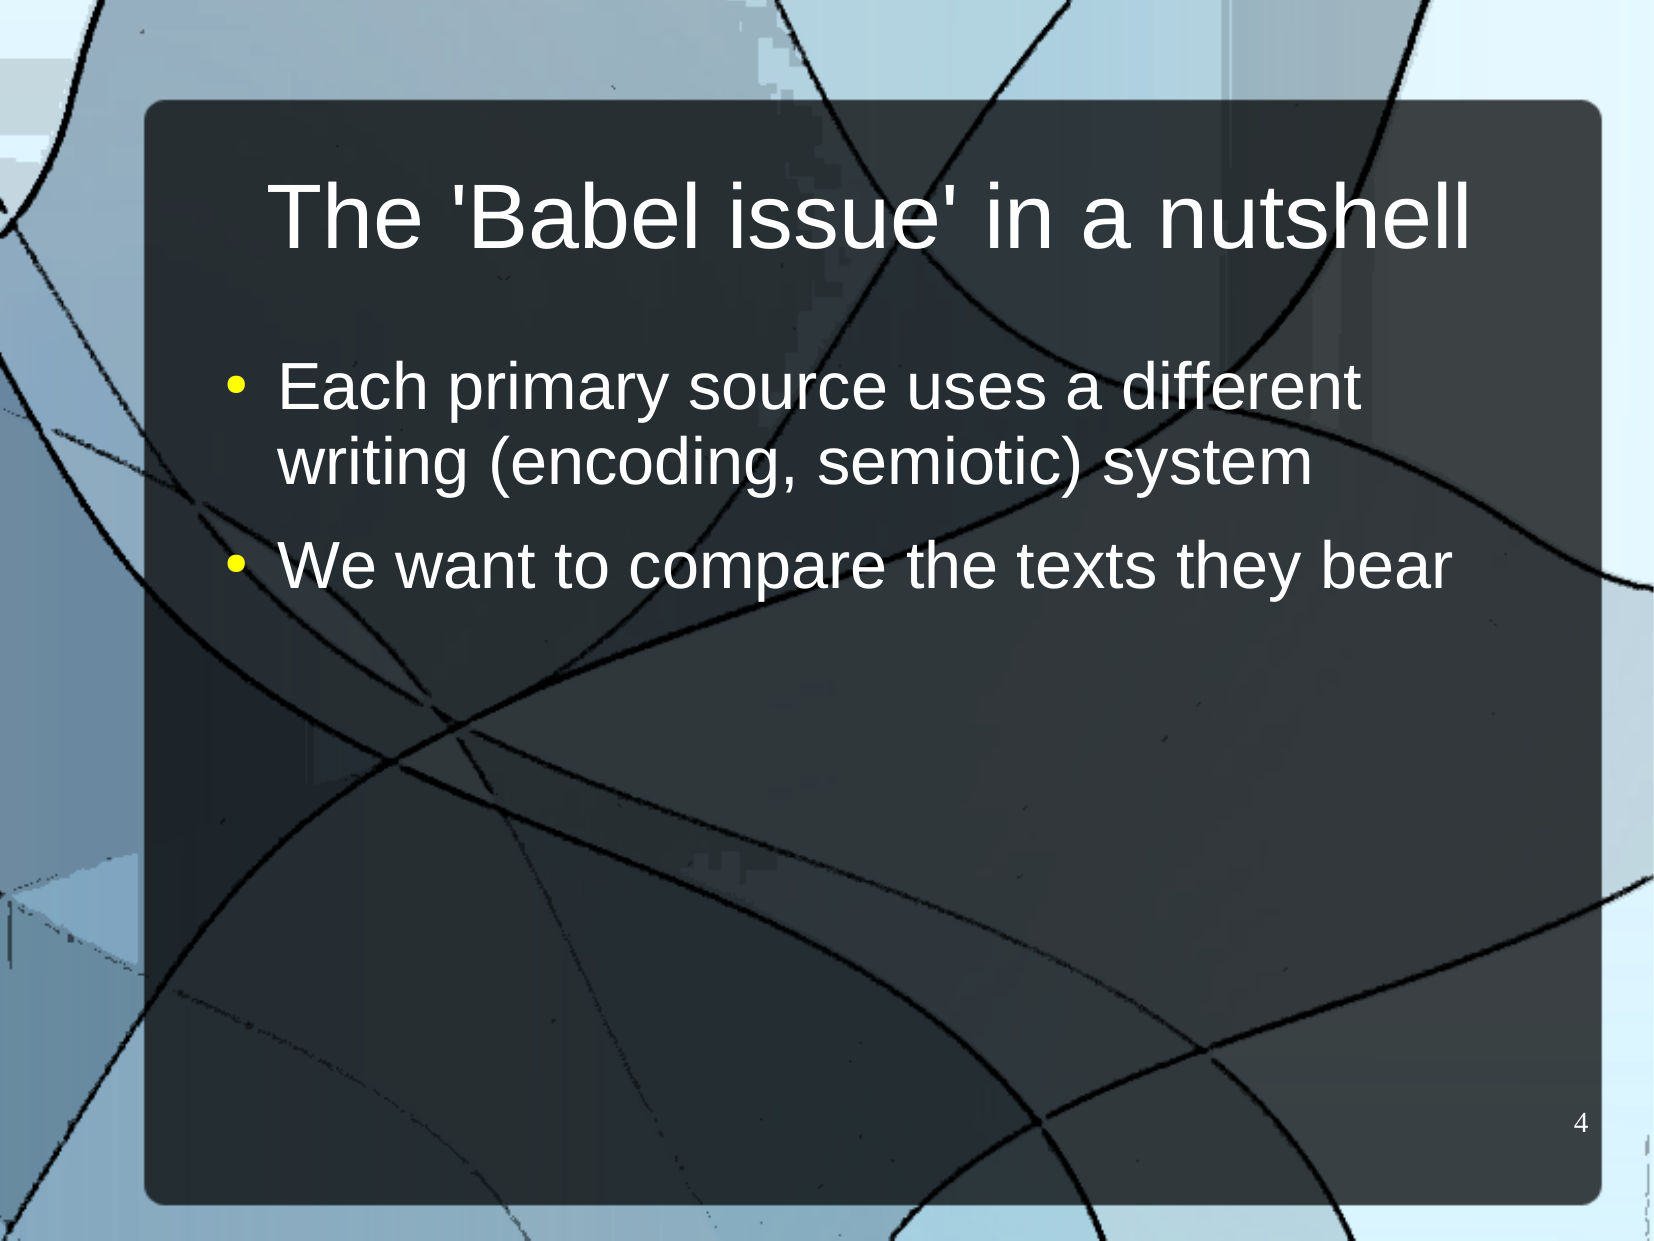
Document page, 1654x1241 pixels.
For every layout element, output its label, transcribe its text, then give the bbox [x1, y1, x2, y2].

title The 'Babel issue' in a nutshell [159, 108, 1583, 325]
list Each primary source uses a different writing (encoding, semiotic) system We want to compare the texts they bear [206, 349, 1571, 693]
picture [0, 0, 1654, 1241]
